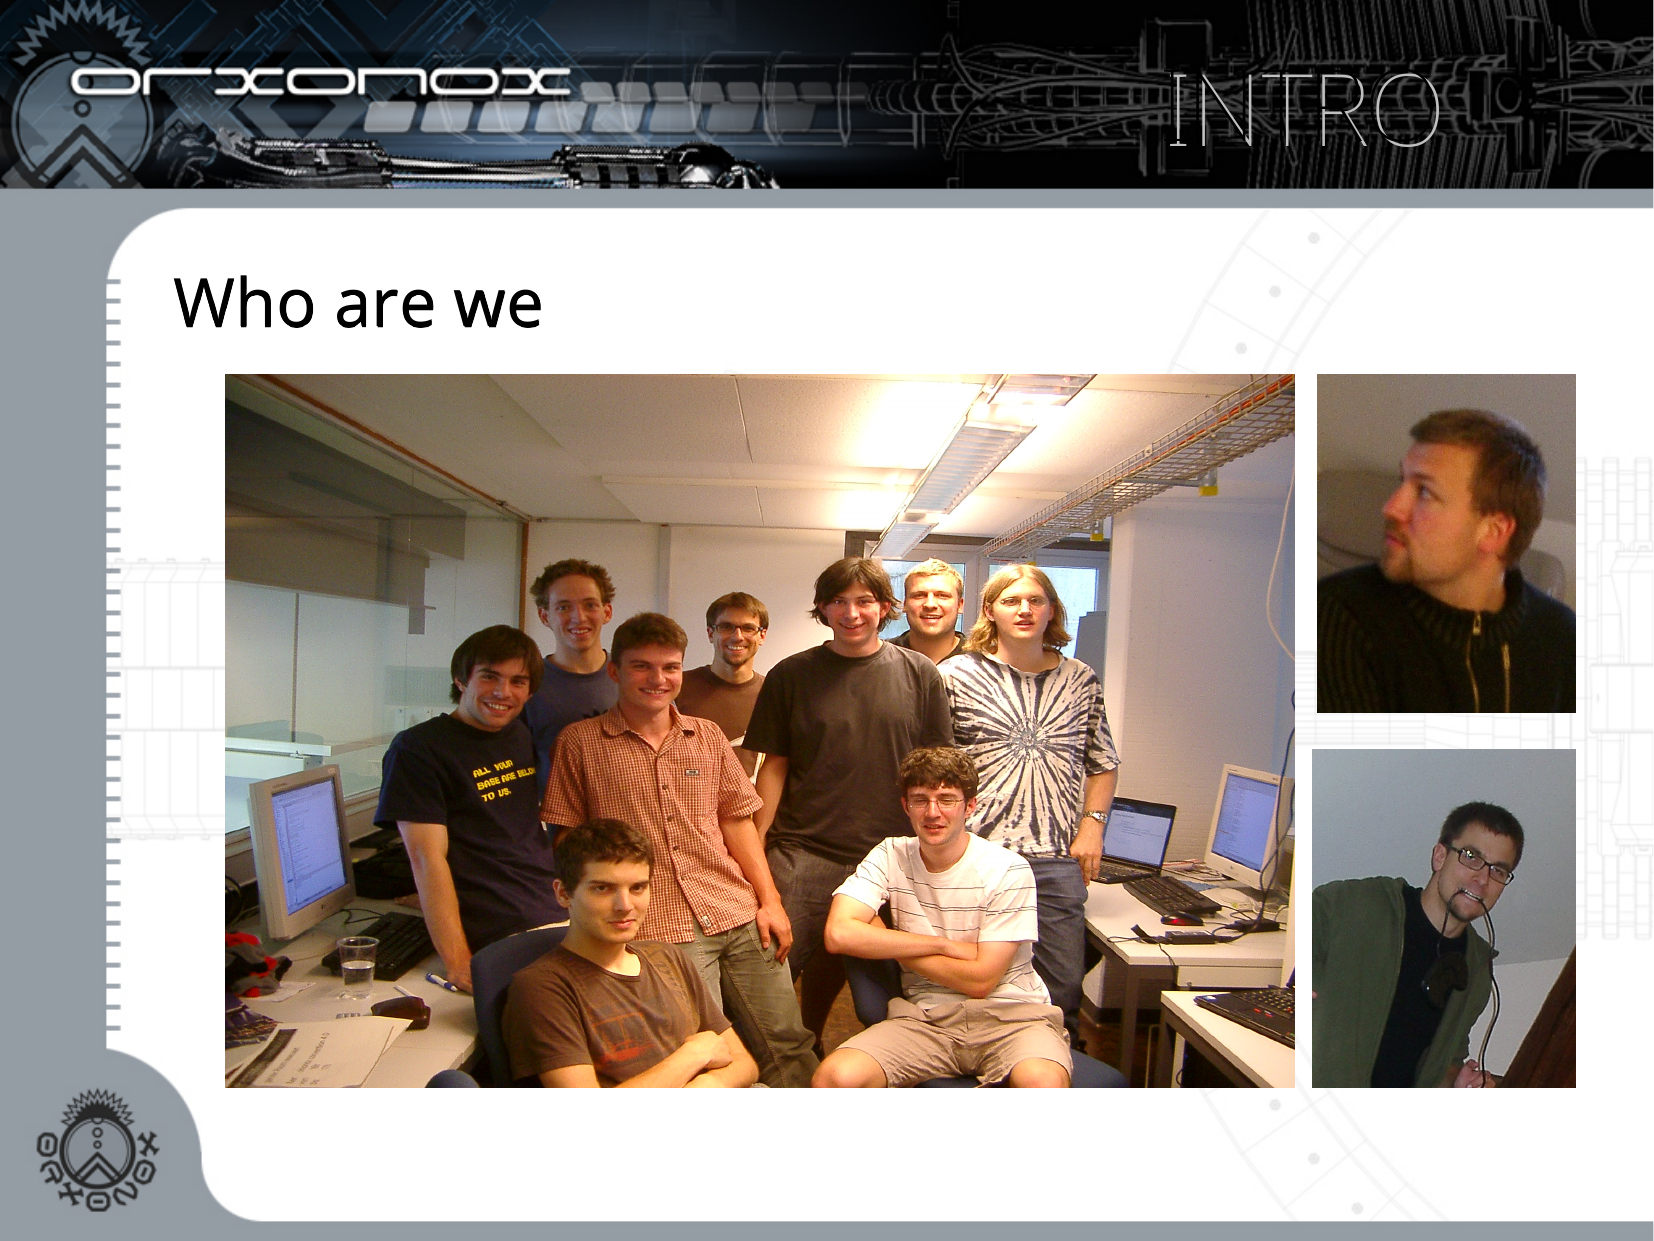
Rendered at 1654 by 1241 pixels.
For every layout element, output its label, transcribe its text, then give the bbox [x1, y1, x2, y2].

text_box INTRO [1108, 26, 1573, 151]
picture [0, 0, 1654, 1241]
text_box Who are we [173, 255, 1654, 328]
